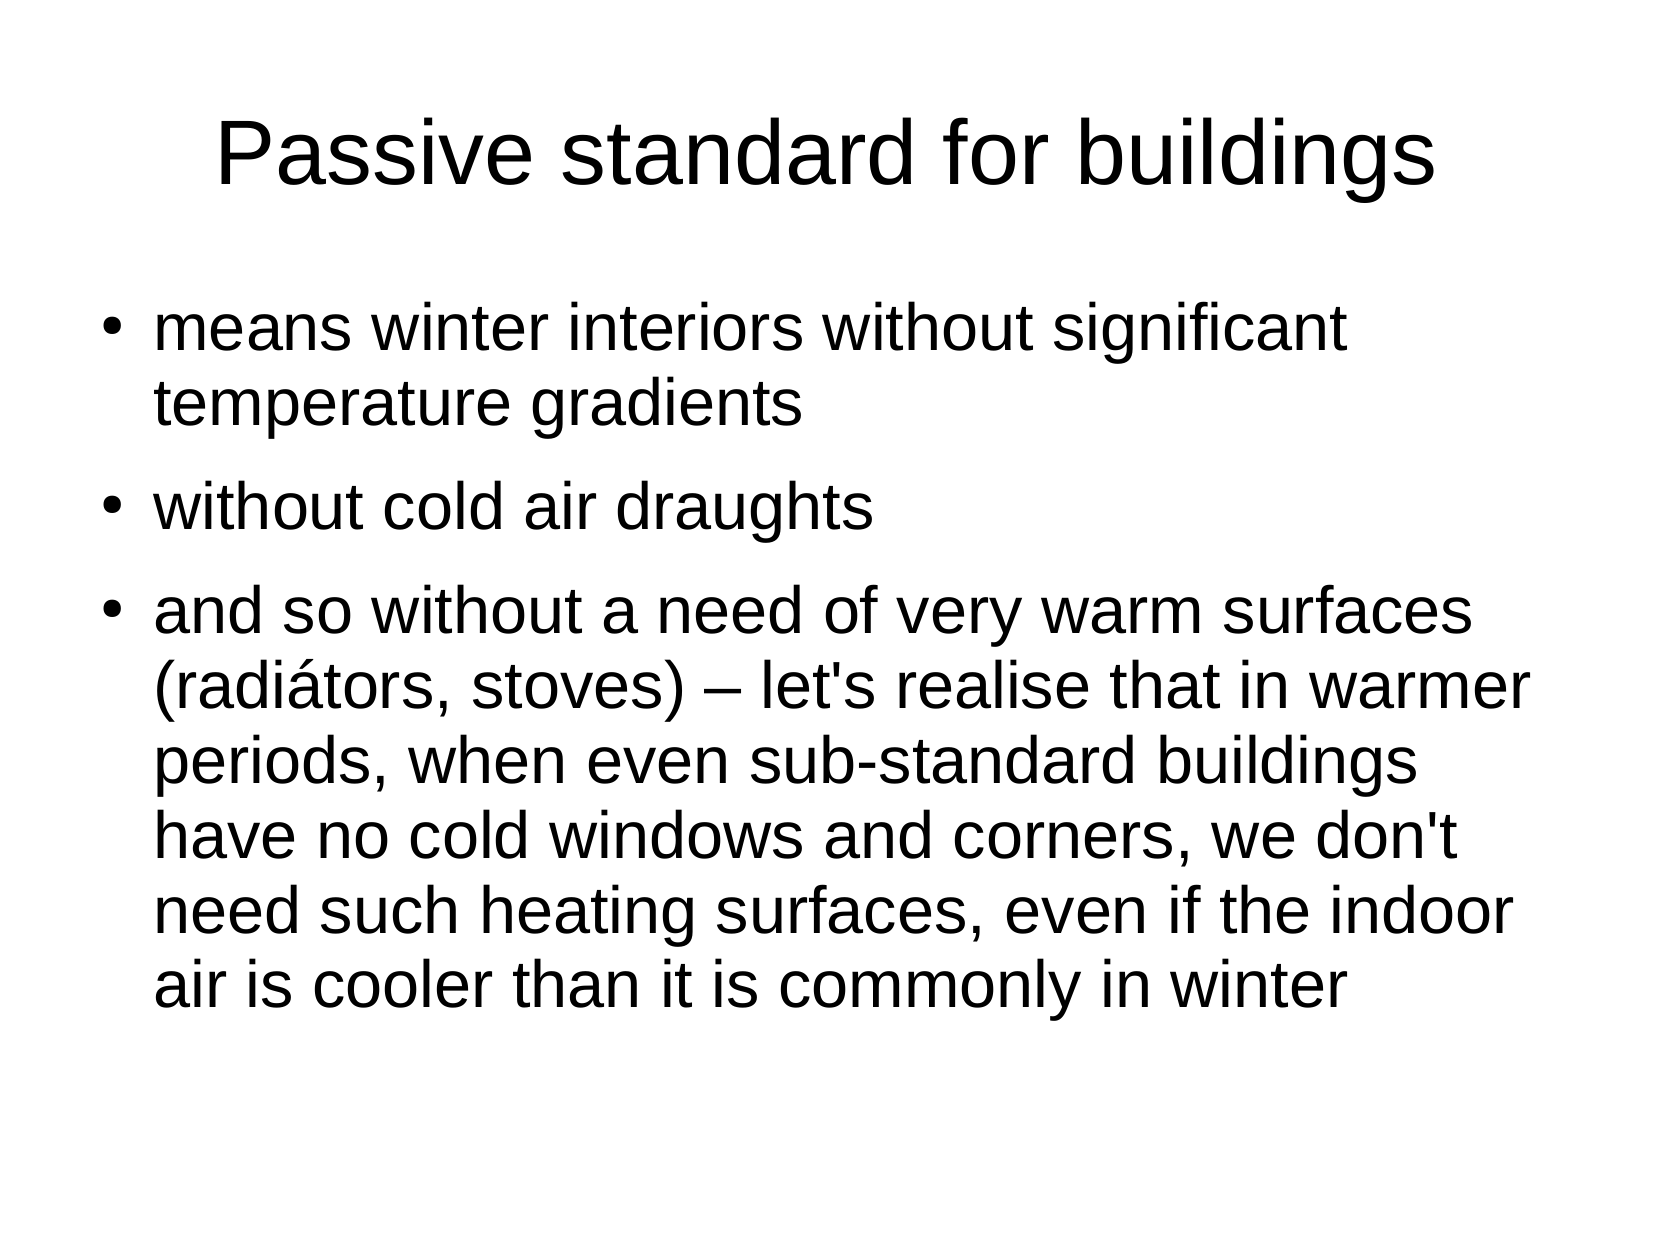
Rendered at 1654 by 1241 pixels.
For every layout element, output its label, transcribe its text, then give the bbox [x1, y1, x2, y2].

list means winter interiors without significant temperature gradients without cold air draughts and so without a need of very warm surfaces (radiátors, stoves) – let's realise that in warmer periods, when even sub-standard buildings have no cold windows and corners, we don't need such heating surfaces, even if the indoor air is cooler than it is commonly in winter [82, 290, 1571, 1109]
title Passive standard for buildings [82, 49, 1571, 257]
